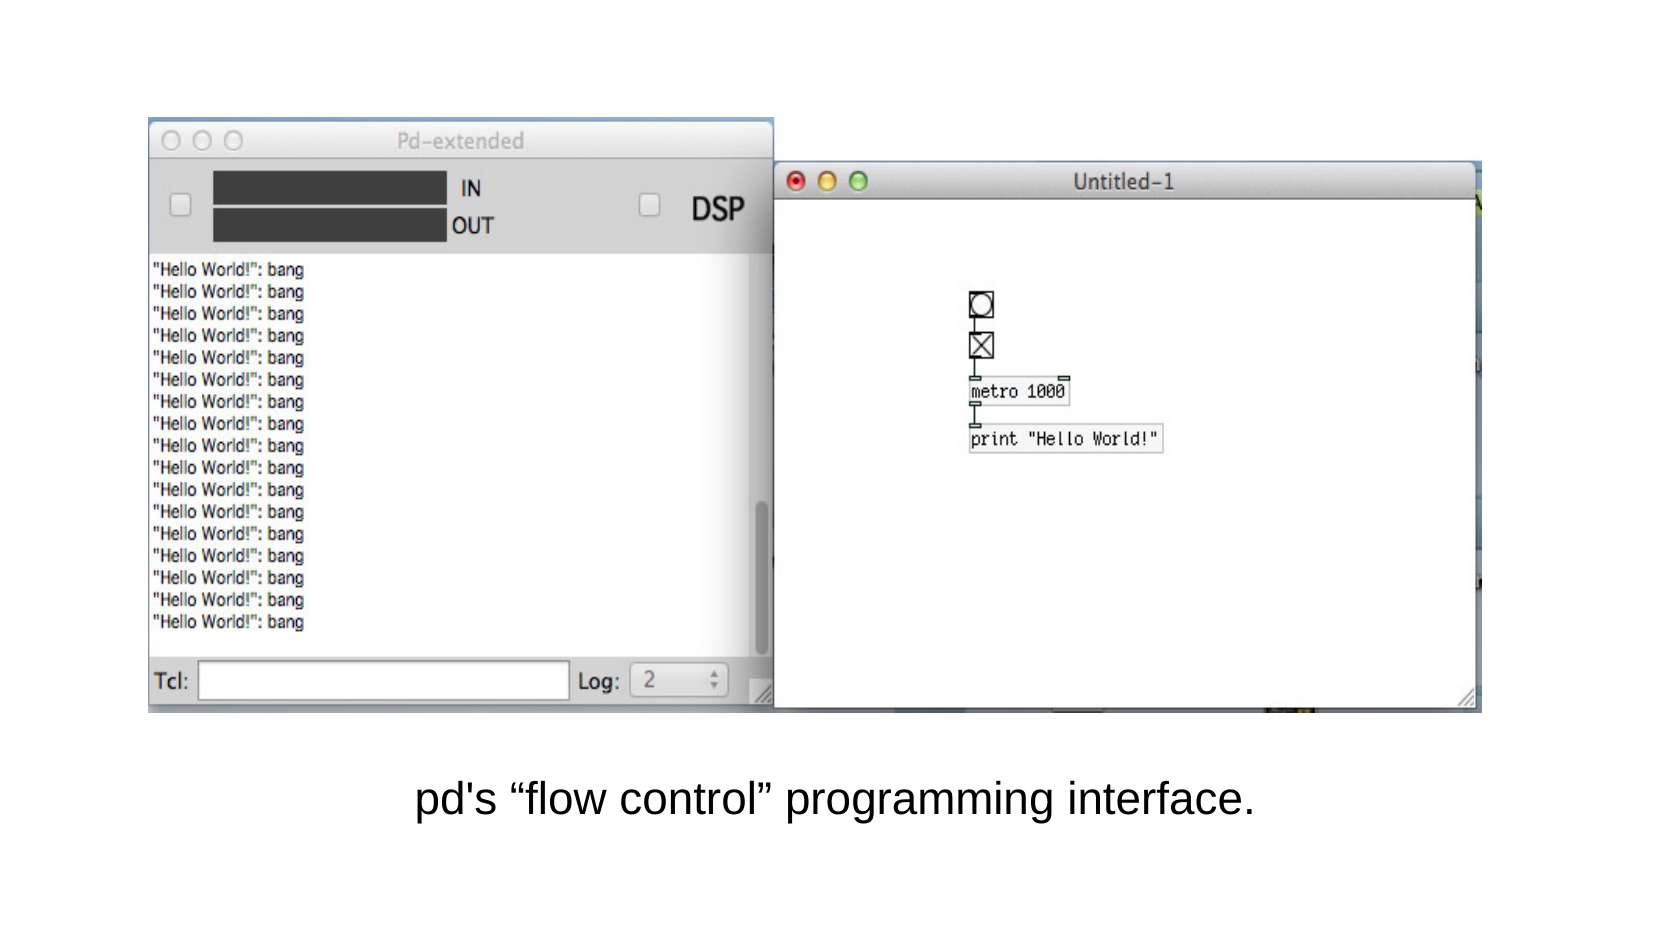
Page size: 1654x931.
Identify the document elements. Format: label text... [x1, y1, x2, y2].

picture [148, 117, 1482, 713]
title pd's “flow control” programming interface. [317, 739, 1354, 858]
